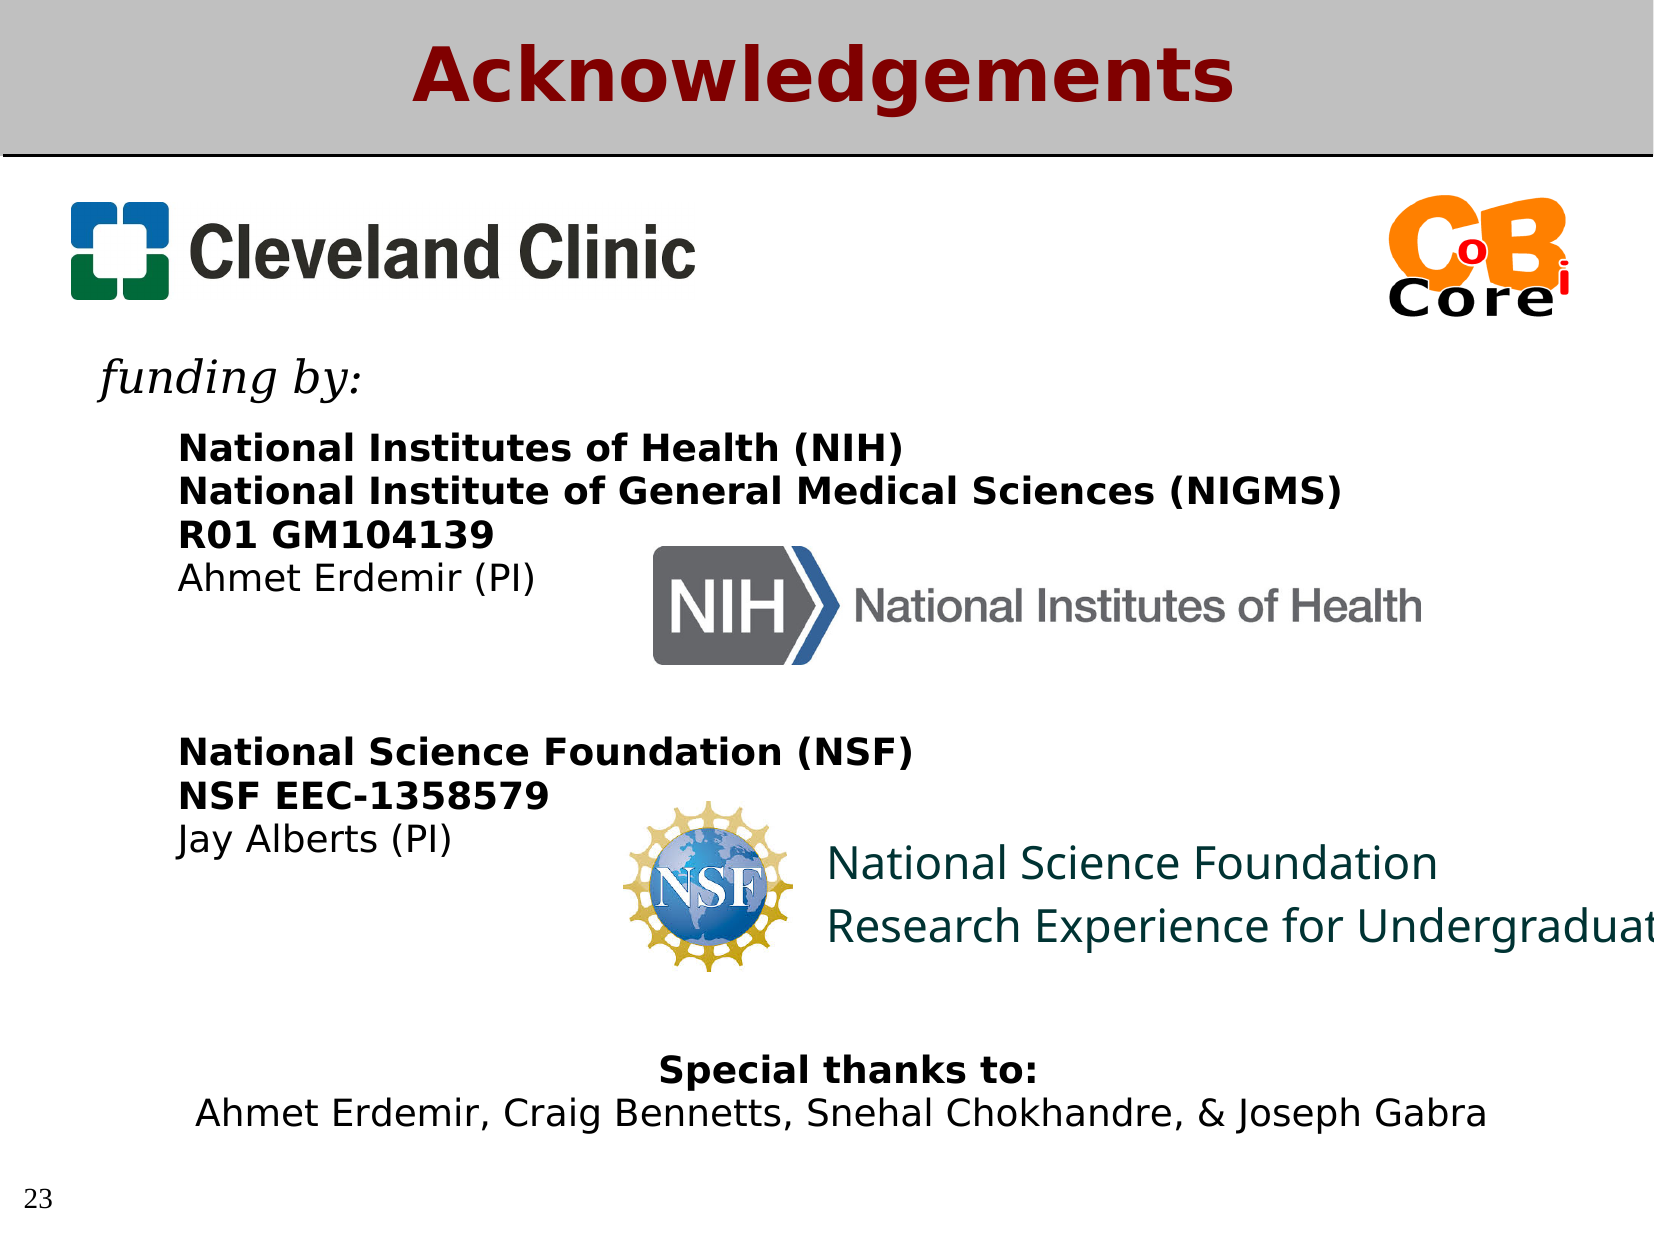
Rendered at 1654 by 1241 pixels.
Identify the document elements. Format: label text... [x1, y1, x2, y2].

text_box Special thanks to: Ahmet Erdemir, Craig Bennetts, Snehal Chokhandre, & Joseph Gabra [195, 1048, 1501, 1180]
picture [1385, 193, 1573, 320]
text_box [0, 0, 1654, 156]
text_box Acknowledgements [0, 31, 1651, 119]
text_box National Institutes of Health (NIH) National Institute of General Medical Sciences (NIGMS) R01 GM104139 Ahmet Erdemir (PI) National Science Foundation (NSF) NSF EEC-1358579 Jay Alberts (PI) [177, 426, 1345, 862]
picture [623, 801, 793, 972]
text_box National Science Foundation Research Experience for Undergraduates [811, 823, 1654, 951]
picture [653, 546, 1421, 666]
text_box funding by: [84, 343, 379, 412]
picture [71, 202, 695, 301]
